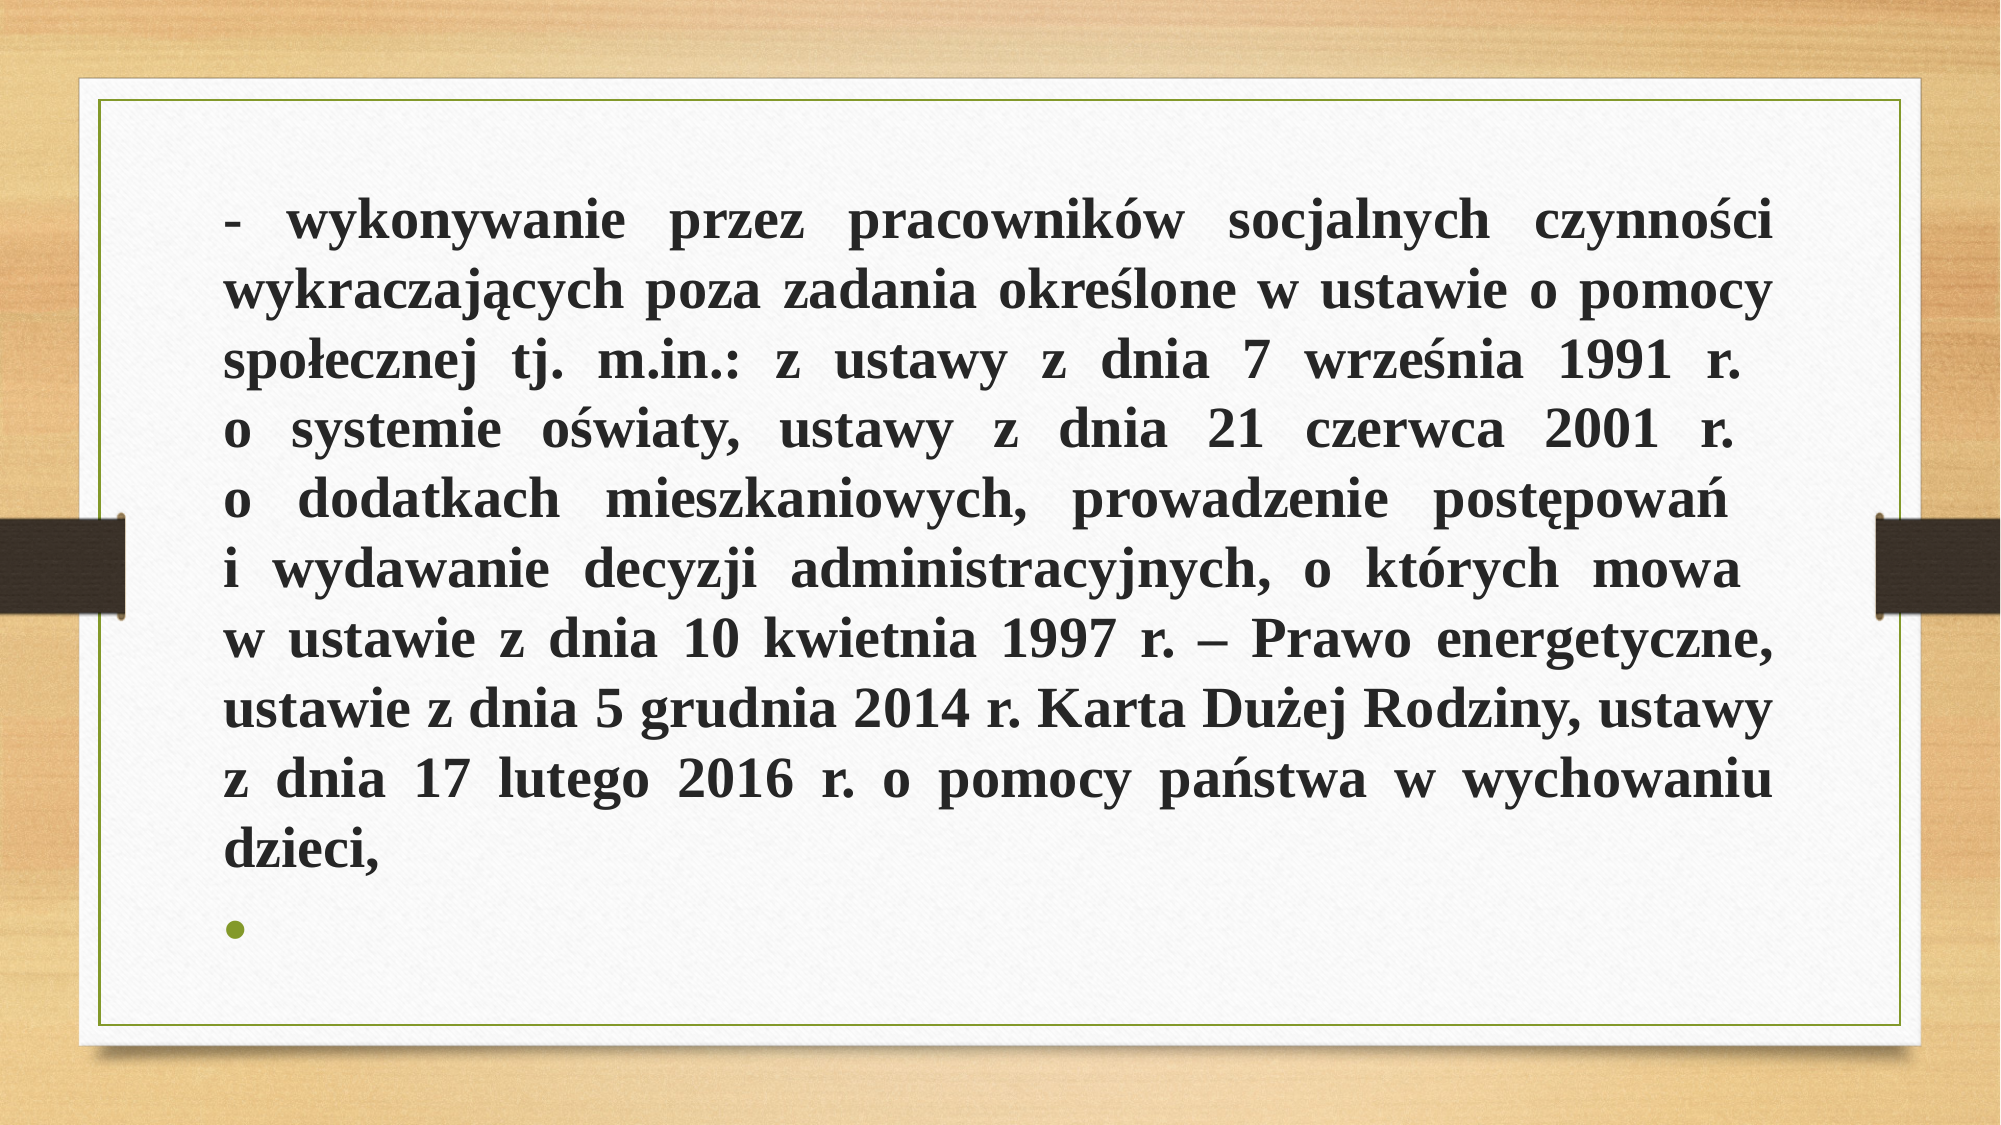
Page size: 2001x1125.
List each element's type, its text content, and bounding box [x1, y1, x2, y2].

list - wykonywanie przez pracowników socjalnych czynności wykraczających poza zadania określone w ustawie o pomocy społecznej tj. m.in.: z ustawy z dnia 7 września 1991 r. o systemie oświaty, ustawy z dnia 21 czerwca 2001 r. o dodatkach mieszkaniowych, prowadzenie postępowań i wydawanie decyzji administracyjnych, o których mowa w ustawie z dnia 10 kwietnia 1997 r. – Prawo energetyczne, ustawie z dnia 5 grudnia 2014 r. Karta Dużej Rodziny, ustawy z dnia 17 lutego 2016 r. o pomocy państwa w wychowaniu dzieci, [208, 172, 1804, 964]
